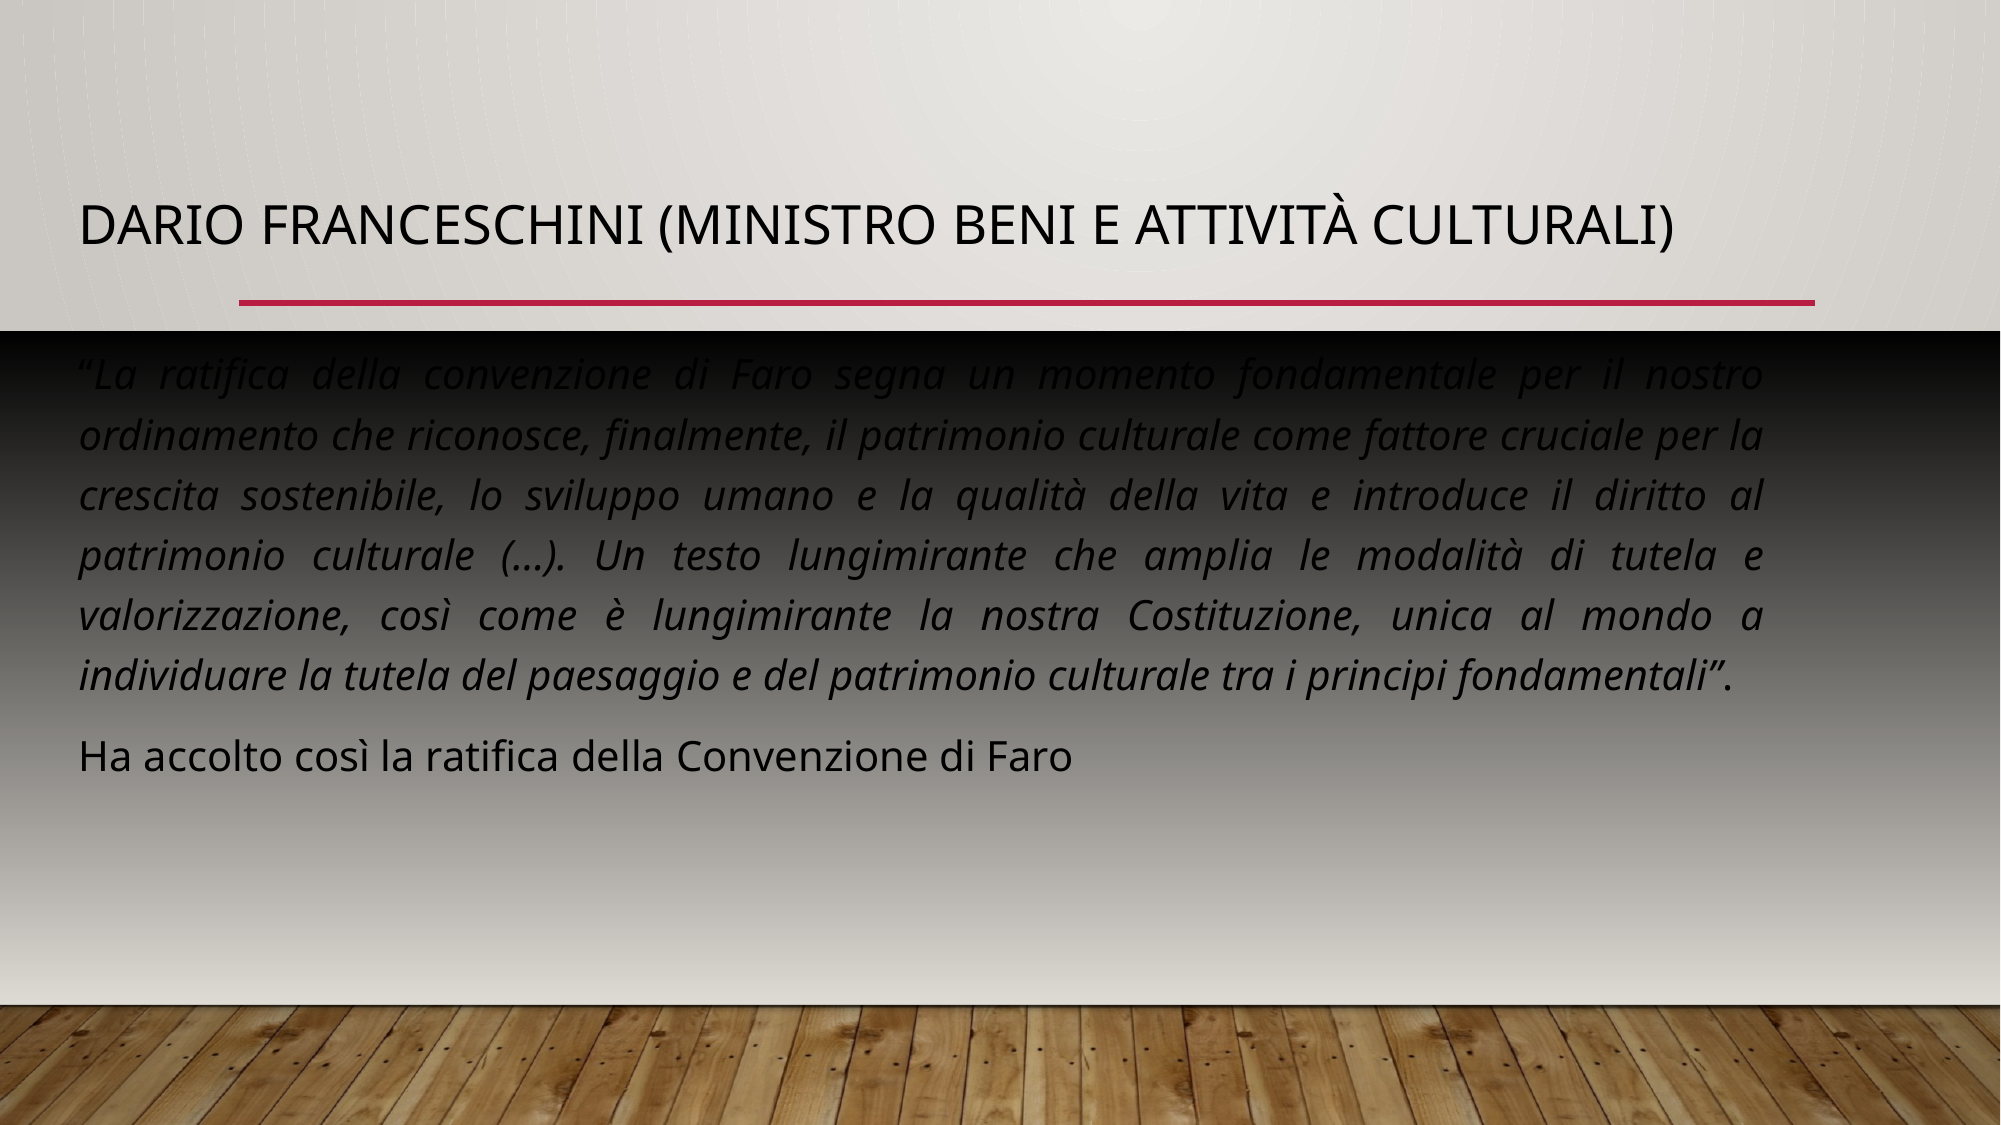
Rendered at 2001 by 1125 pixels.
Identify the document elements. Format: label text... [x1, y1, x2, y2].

title Dario Franceschini (Ministro beni e attività culturali) [63, 131, 1814, 305]
list “La ratifica della convenzione di Faro segna un momento fondamentale per il nostro ordinamento che riconosce, finalmente, il patrimonio culturale come fattore cruciale per la crescita sostenibile, lo sviluppo umano e la qualità della vita e introduce il diritto al patrimonio culturale (…). Un testo lungimirante che amplia le modalità di tutela e valorizzazione, così come è lungimirante la nostra Costituzione, unica al mondo a individuare la tutela del paesaggio e del patrimonio culturale tra i principi fondamentali”. Ha accolto così la ratifica della Convenzione di Faro [63, 330, 1814, 897]
